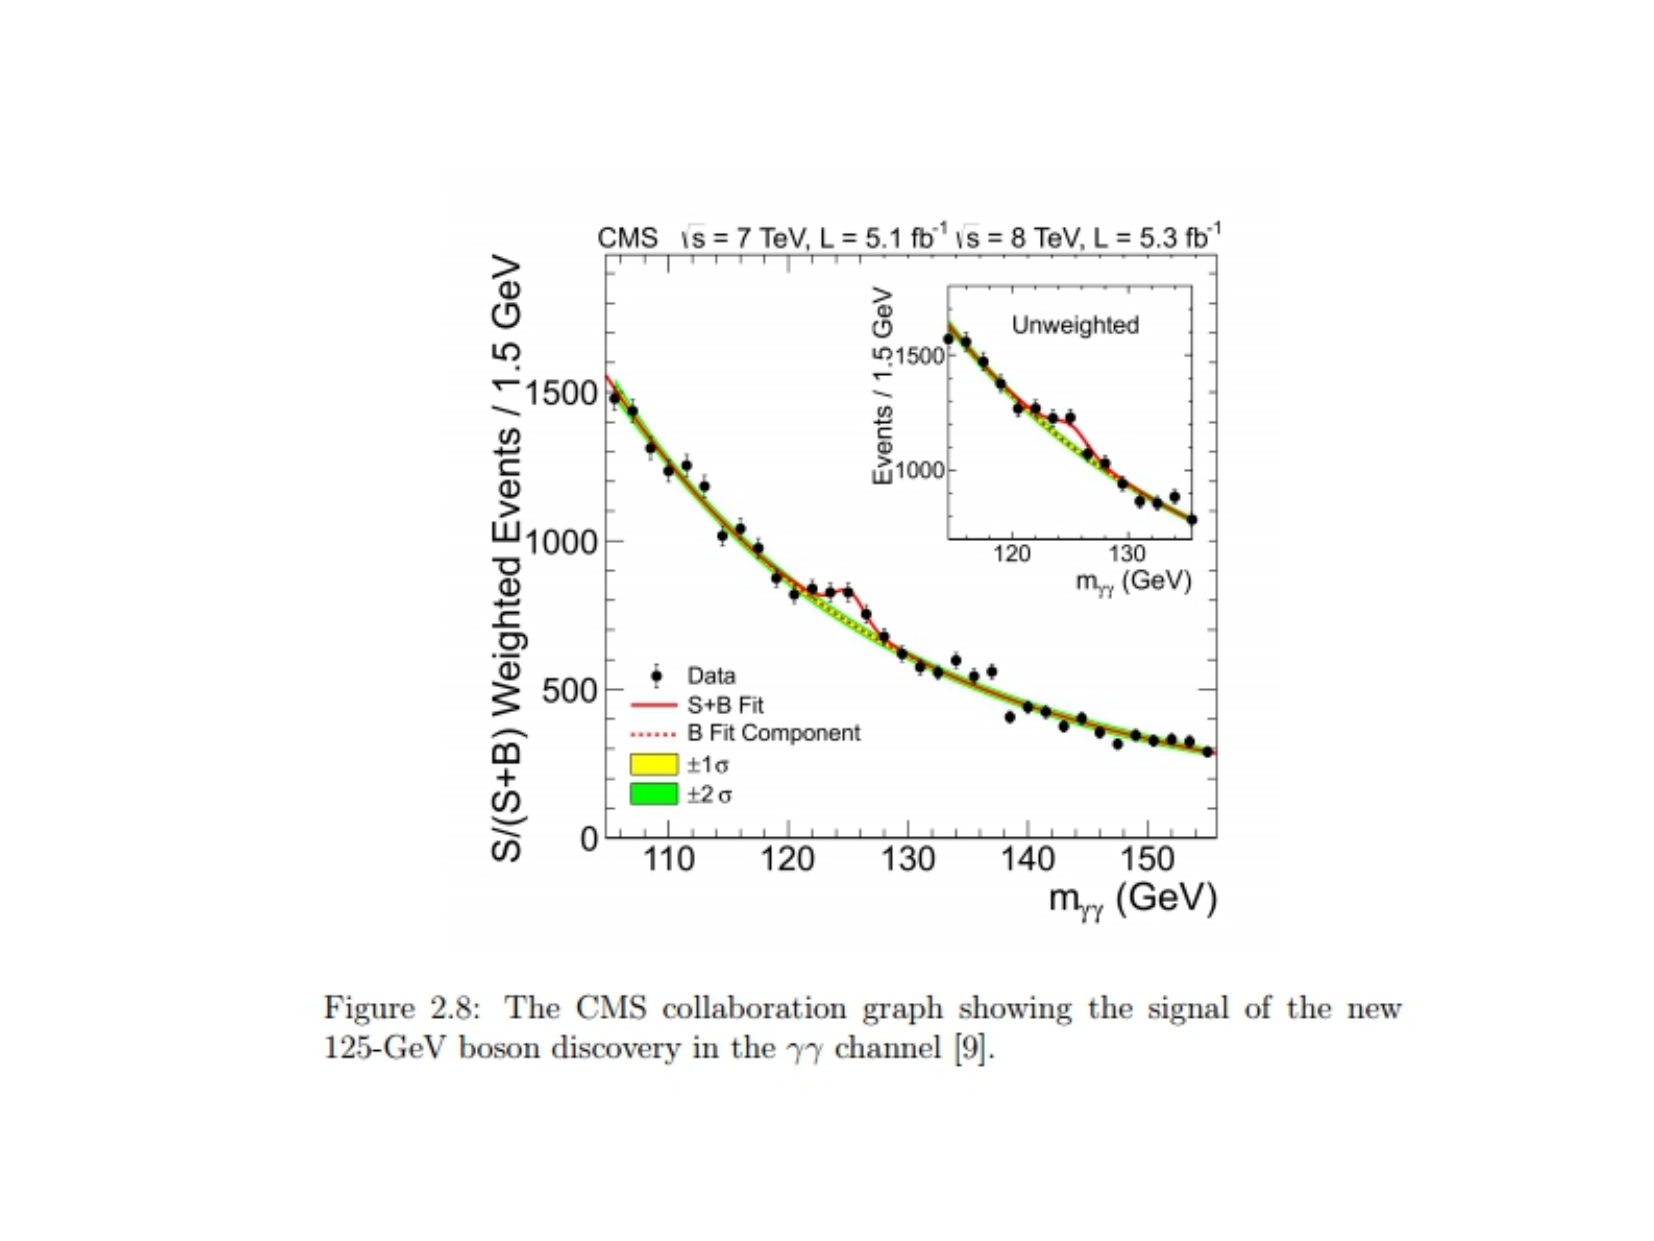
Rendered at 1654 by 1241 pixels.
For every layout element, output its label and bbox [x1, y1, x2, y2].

picture [230, 159, 1456, 1096]
